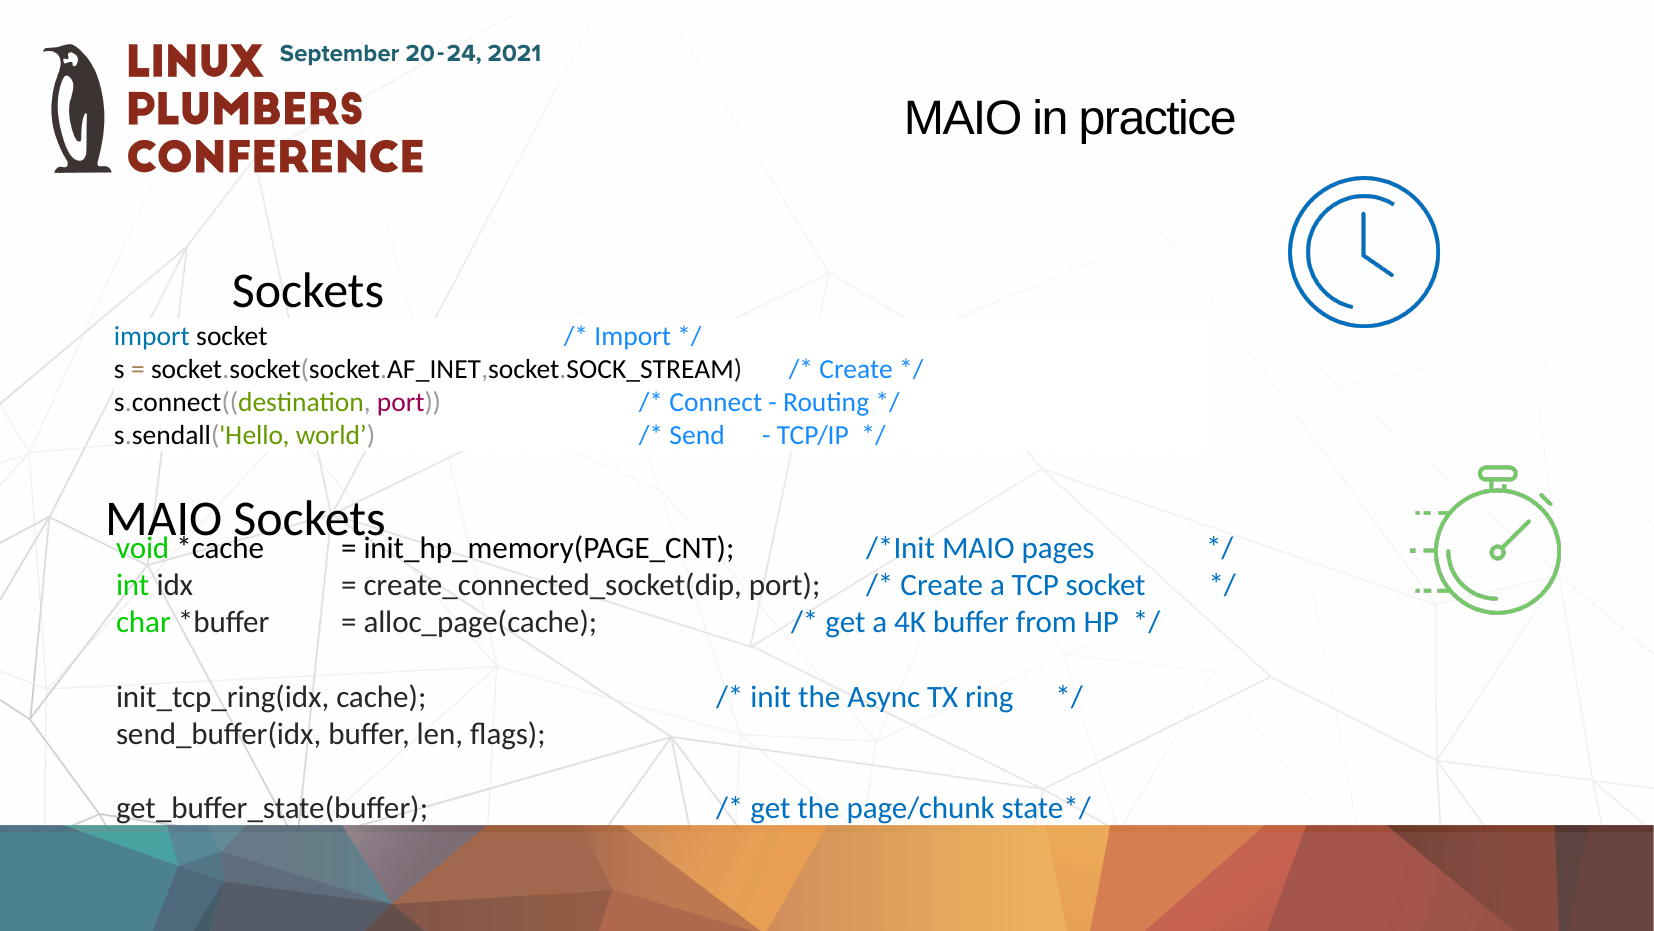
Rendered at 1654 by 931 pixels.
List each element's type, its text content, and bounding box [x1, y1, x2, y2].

text_box void *cache = init_hp_memory(PAGE_CNT); /*Init MAIO pages */ int idx = create_connected_socket(dip, port); /* Create a TCP socket */ char *buffer = alloc_page(cache); /* get a 4K buffer from HP */ init_tcp_ring(idx, cache); /* init the Async TX ring */ send_buffer(idx, buffer, len, flags); get_buffer_state(buffer); /* get the page/chunk state*/ [109, 519, 1411, 836]
list Sockets MAIO Sockets [30, 217, 1606, 811]
picture [1288, 176, 1440, 328]
title MAIO in practice [570, 37, 1571, 193]
text_box import socket /* Import */ s = socket.socket(socket.AF_INET,socket.SOCK_STREAM) /* Create */ s.connect((destination, port)) /* Connect - Routing */ s.sendall('Hello, world’) /* Send - TCP/IP */ [114, 318, 1205, 451]
picture [1410, 465, 1561, 615]
